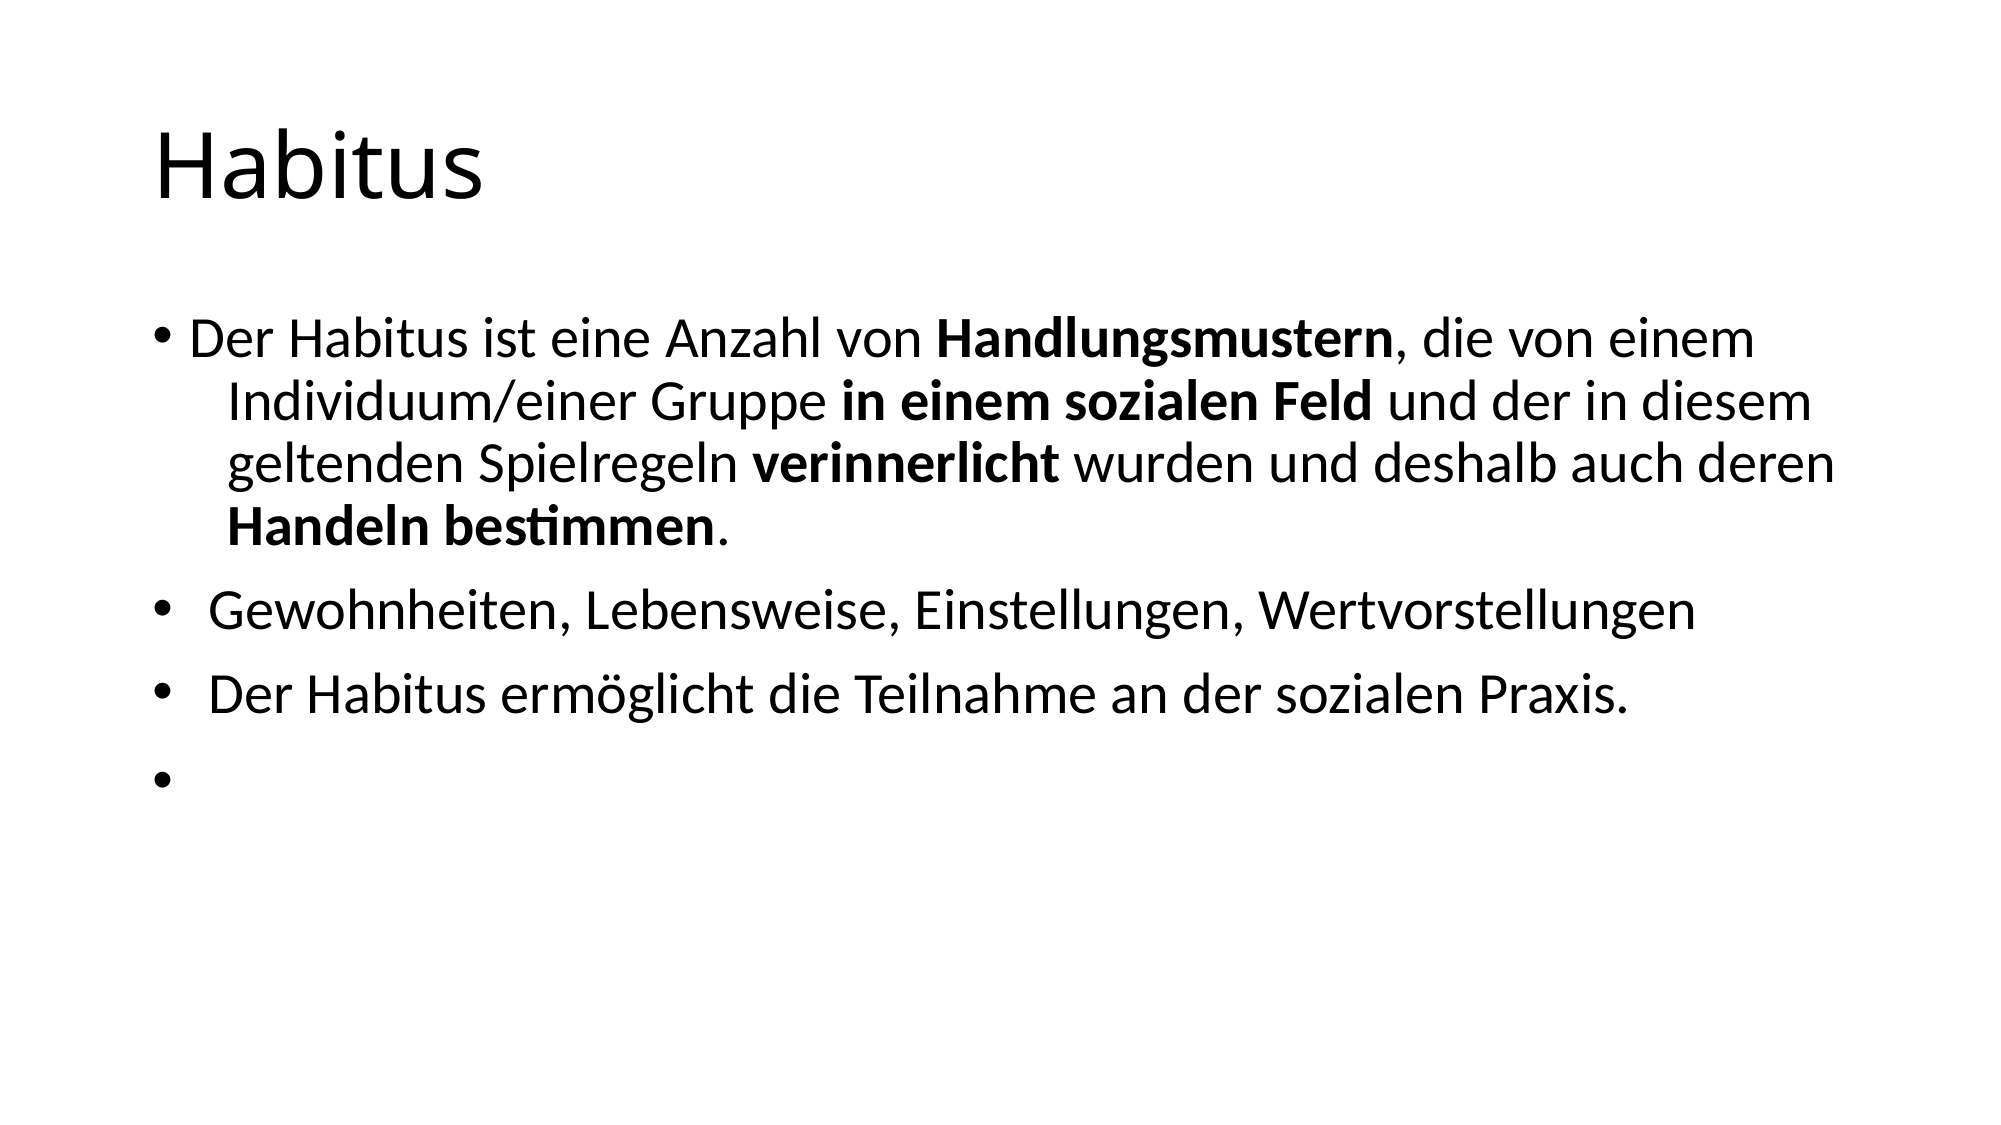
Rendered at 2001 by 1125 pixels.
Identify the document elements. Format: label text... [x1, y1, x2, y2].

title Habitus [137, 59, 1863, 278]
list Der Habitus ist eine Anzahl von Handlungsmustern, die von einem Individuum/einer Gruppe in einem sozialen Feld und der in diesem geltenden Spielregeln verinnerlicht wurden und deshalb auch deren Handeln bestimmen. Gewohnheiten, Lebensweise, Einstellungen, Wertvorstellungen Der Habitus ermöglicht die Teilnahme an der sozialen Praxis. [137, 299, 1863, 1014]
